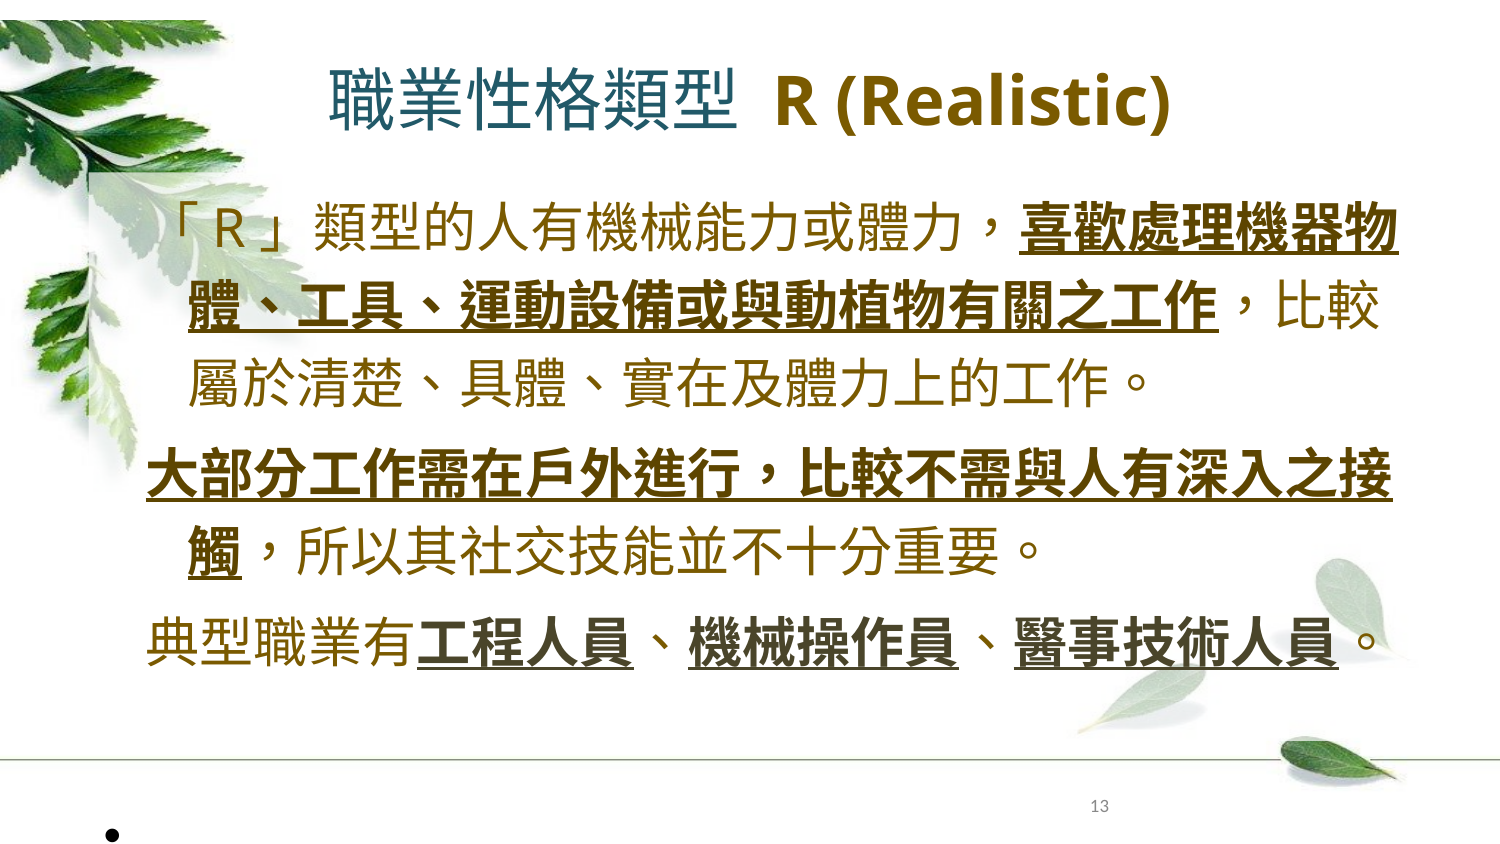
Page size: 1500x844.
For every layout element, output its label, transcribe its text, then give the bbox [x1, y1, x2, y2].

text_box [1074, 782, 1426, 828]
title 職業性格類型 R (Realistic) [75, 27, 1426, 168]
picture [0, 20, 1500, 844]
list 「R」類型的人有機械能力或體力，喜歡處理機器物體、工具、運動設備或與動植物有關之工作，比較屬於清楚、具體、實在及體力上的工作。 大部分工作需在戶外進行，比較不需與人有深入之接觸，所以其社交技能並不十分重要。 典型職業有工程人員、機械操作員、醫事技術人員。 [88, 172, 1436, 741]
